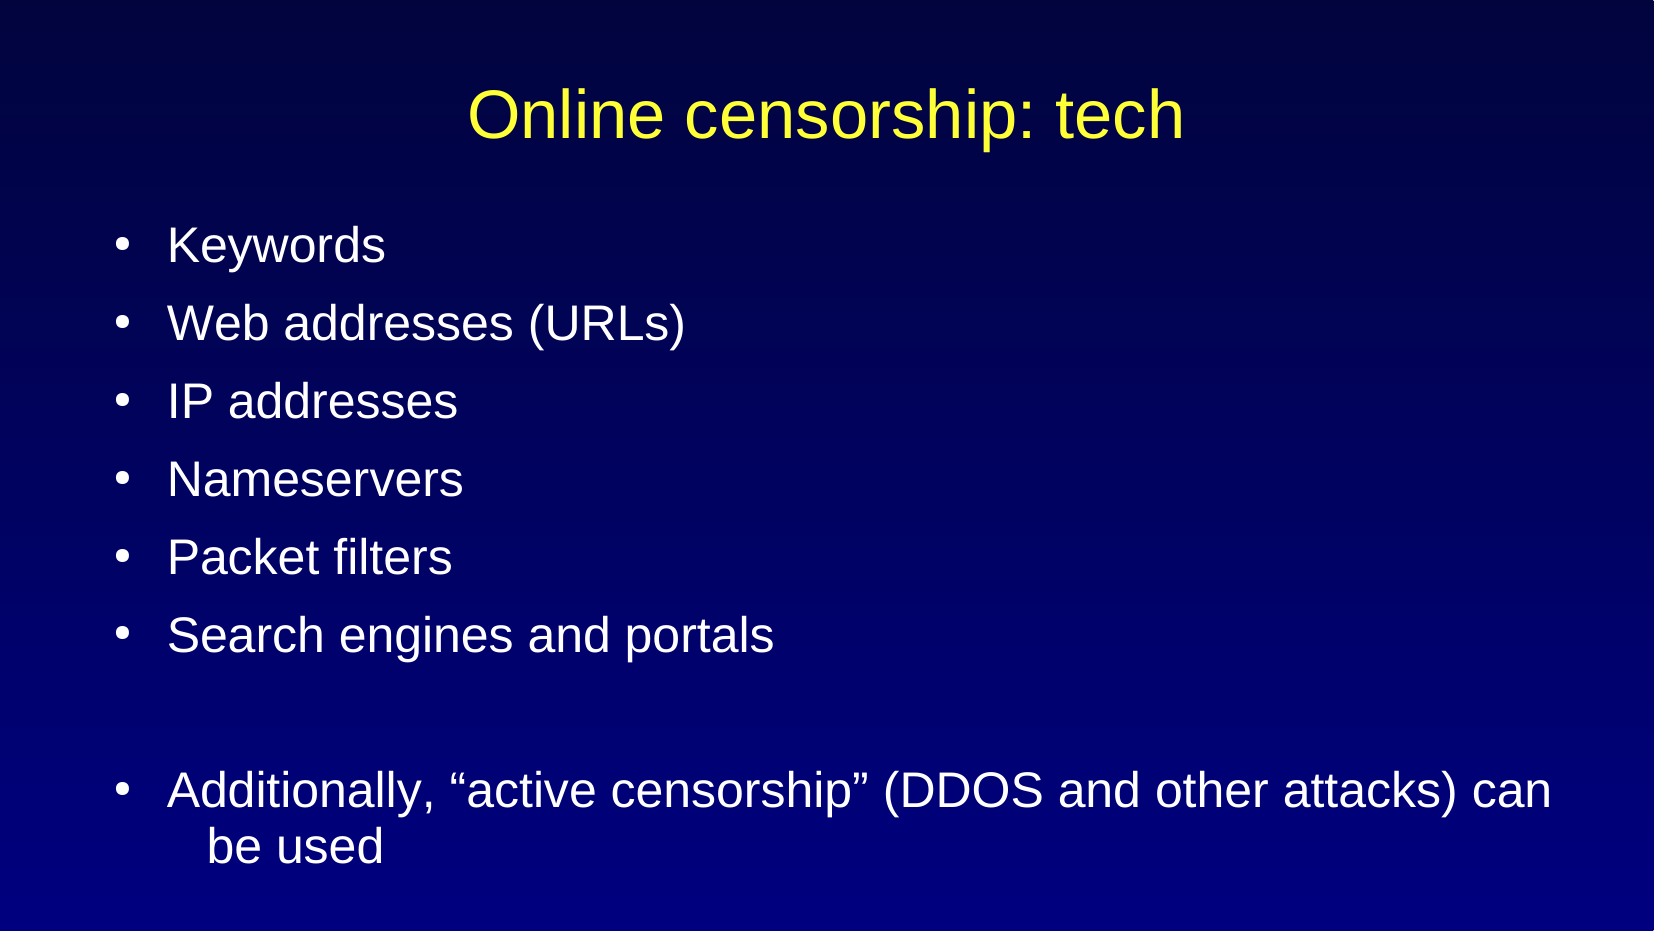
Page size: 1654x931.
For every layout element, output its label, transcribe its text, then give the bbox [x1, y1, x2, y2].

list Keywords Web addresses (URLs) IP addresses Nameservers Packet filters Search engines and portals Additionally, “active censorship” (DDOS and other attacks) can be used [82, 217, 1571, 875]
title Online censorship: tech [82, 37, 1571, 193]
